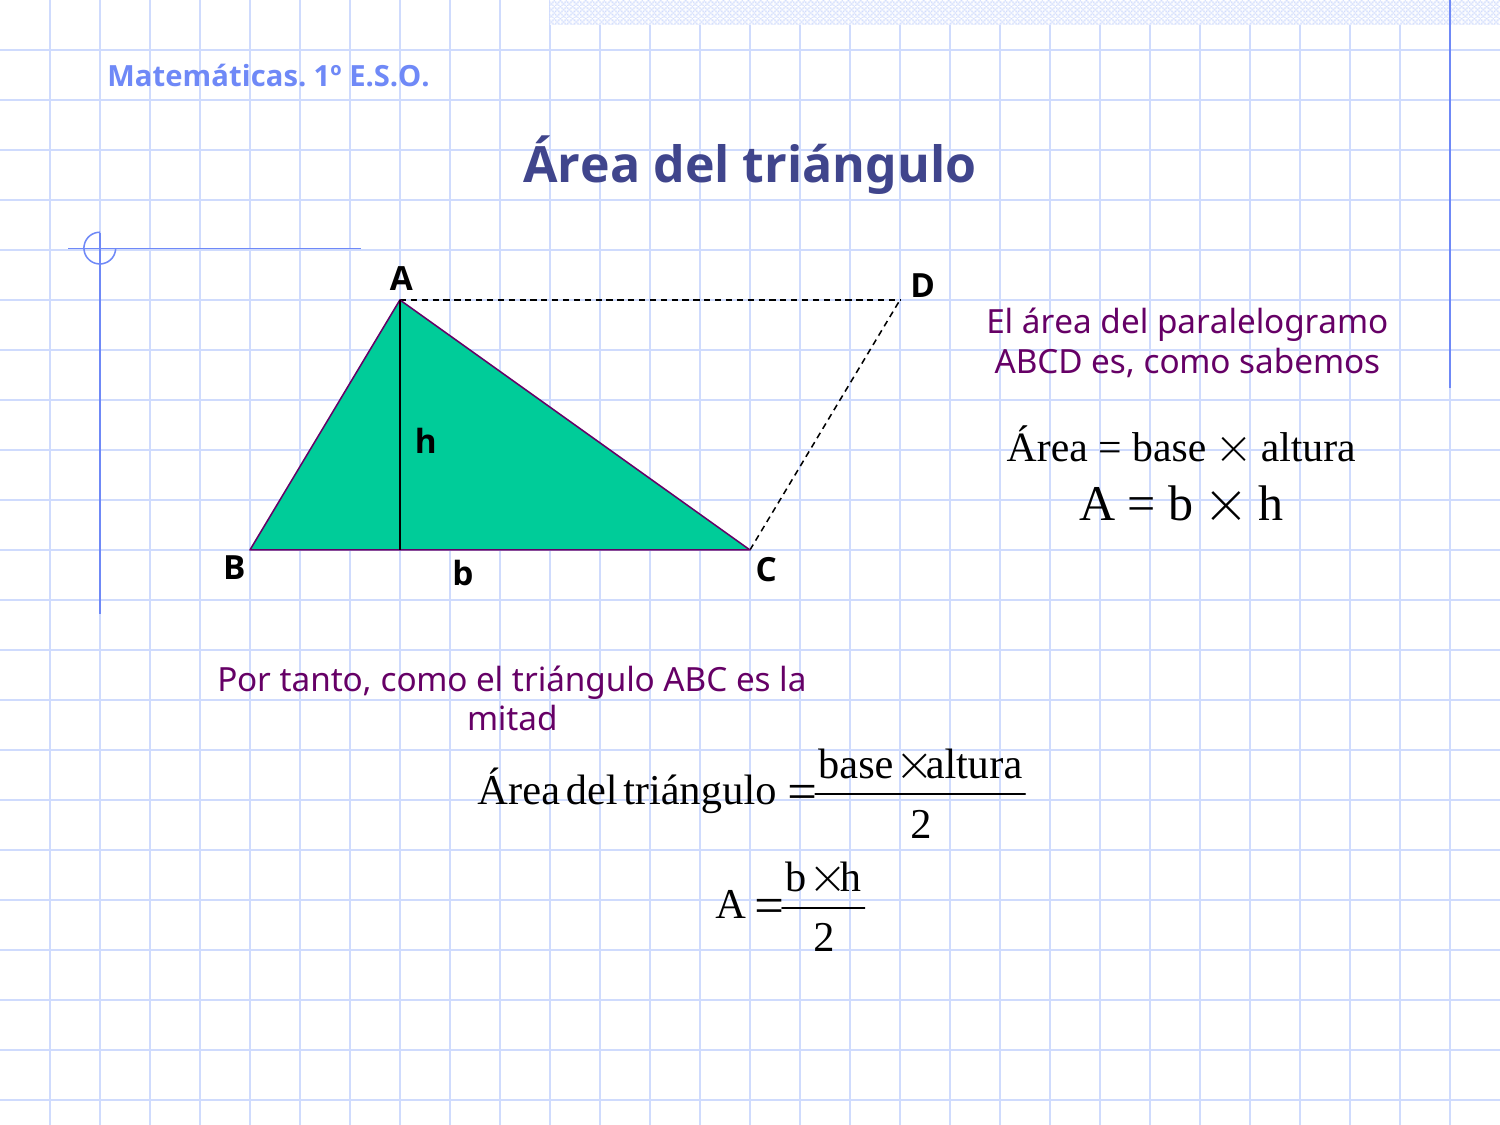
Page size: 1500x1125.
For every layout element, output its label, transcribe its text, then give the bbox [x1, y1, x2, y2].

text_box B [208, 538, 281, 594]
text_box Por tanto, como el triángulo ABC es la mitad [162, 649, 863, 746]
picture [549, 0, 1449, 25]
text_box El área del paralelogramo ABCD es, como sabemos [937, 292, 1438, 388]
text_box C [740, 540, 801, 596]
text_box Área del triángulo [99, 124, 1401, 201]
text_box D [895, 256, 955, 312]
picture [1451, 0, 1500, 25]
chart [470, 735, 1036, 962]
text_box A [375, 249, 438, 306]
text_box b [437, 544, 497, 601]
text_box h [399, 412, 460, 468]
text_box Área = base  altura A = b  h [974, 412, 1388, 538]
